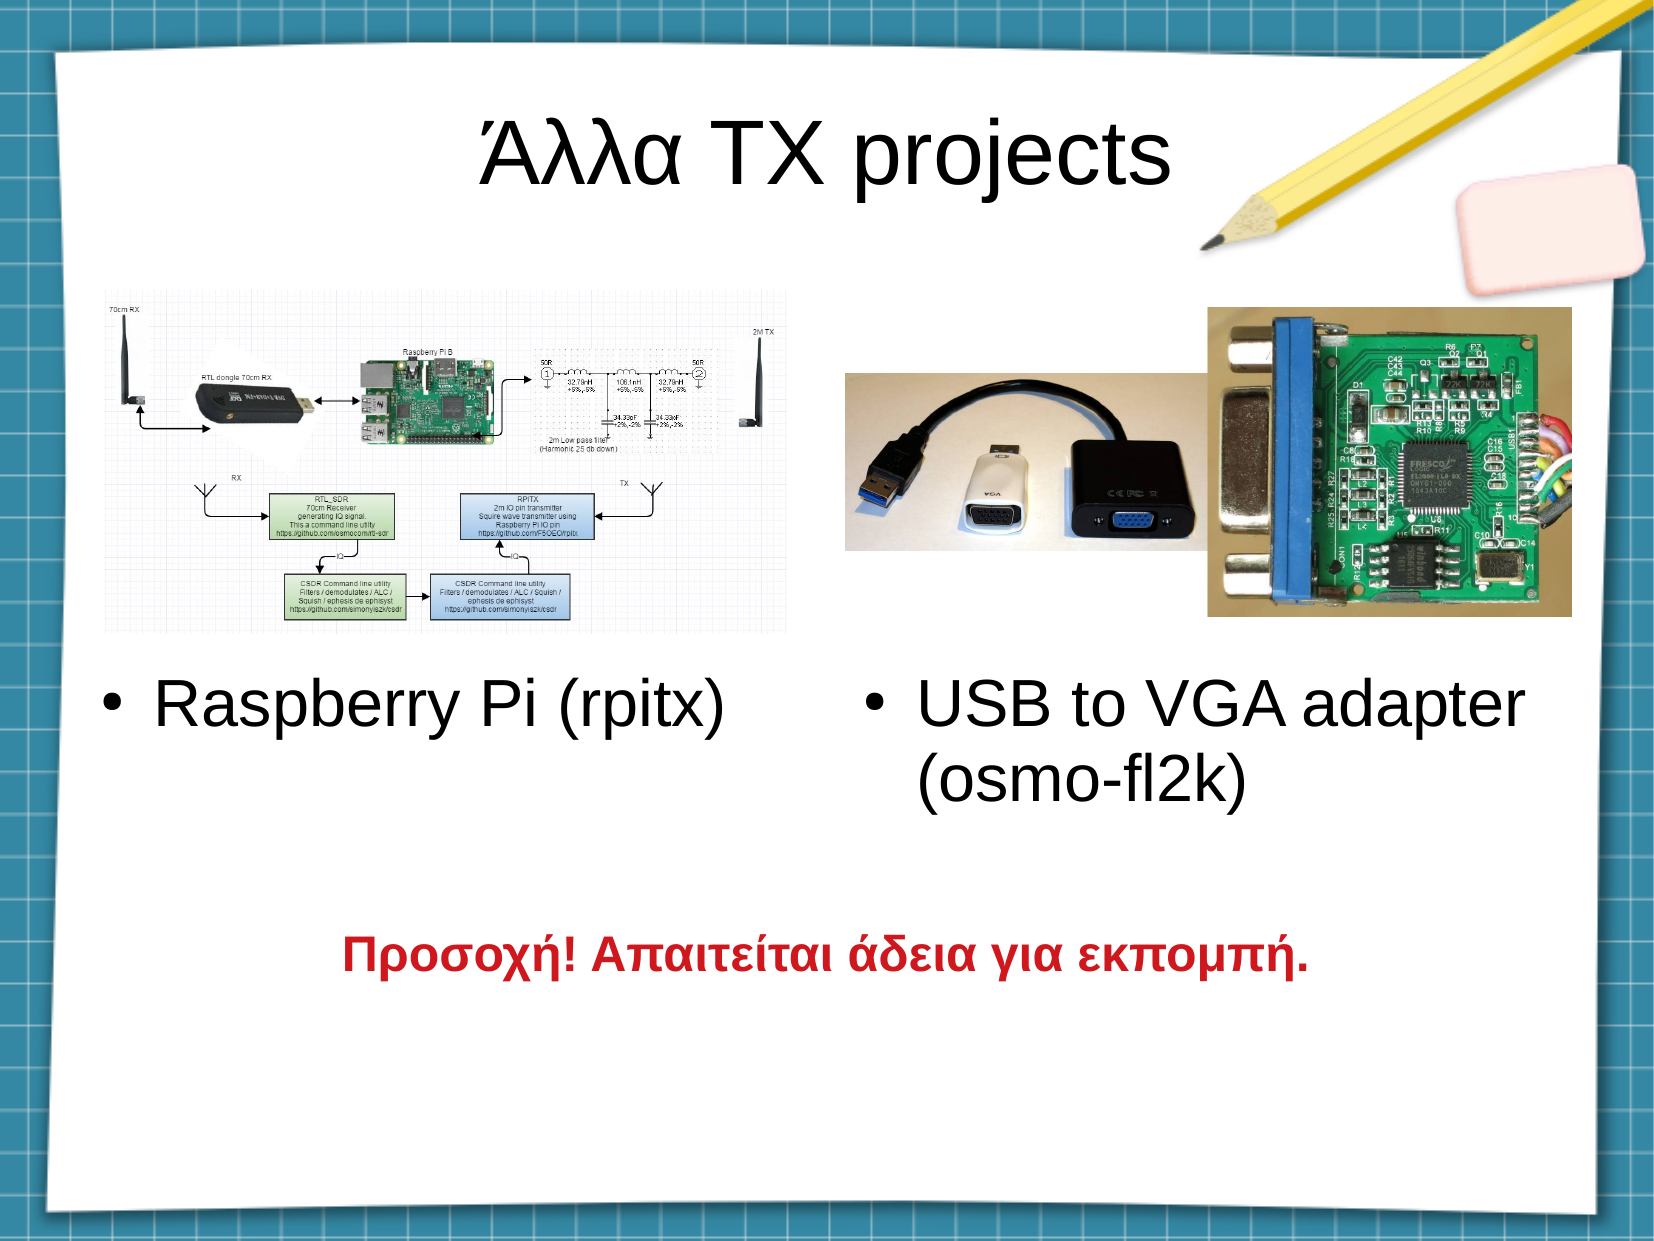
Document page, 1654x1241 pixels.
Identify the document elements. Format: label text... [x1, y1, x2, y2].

list Raspberry Pi (rpitx) [82, 665, 809, 1009]
title Άλλα TX projects [82, 49, 1571, 257]
picture [0, 0, 1654, 1241]
list USB to VGA adapter (osmo-fl2k) [845, 665, 1572, 1009]
text_box Προσοχή! Απαιτείται άδεια για εκπομπή. [116, 918, 1536, 990]
